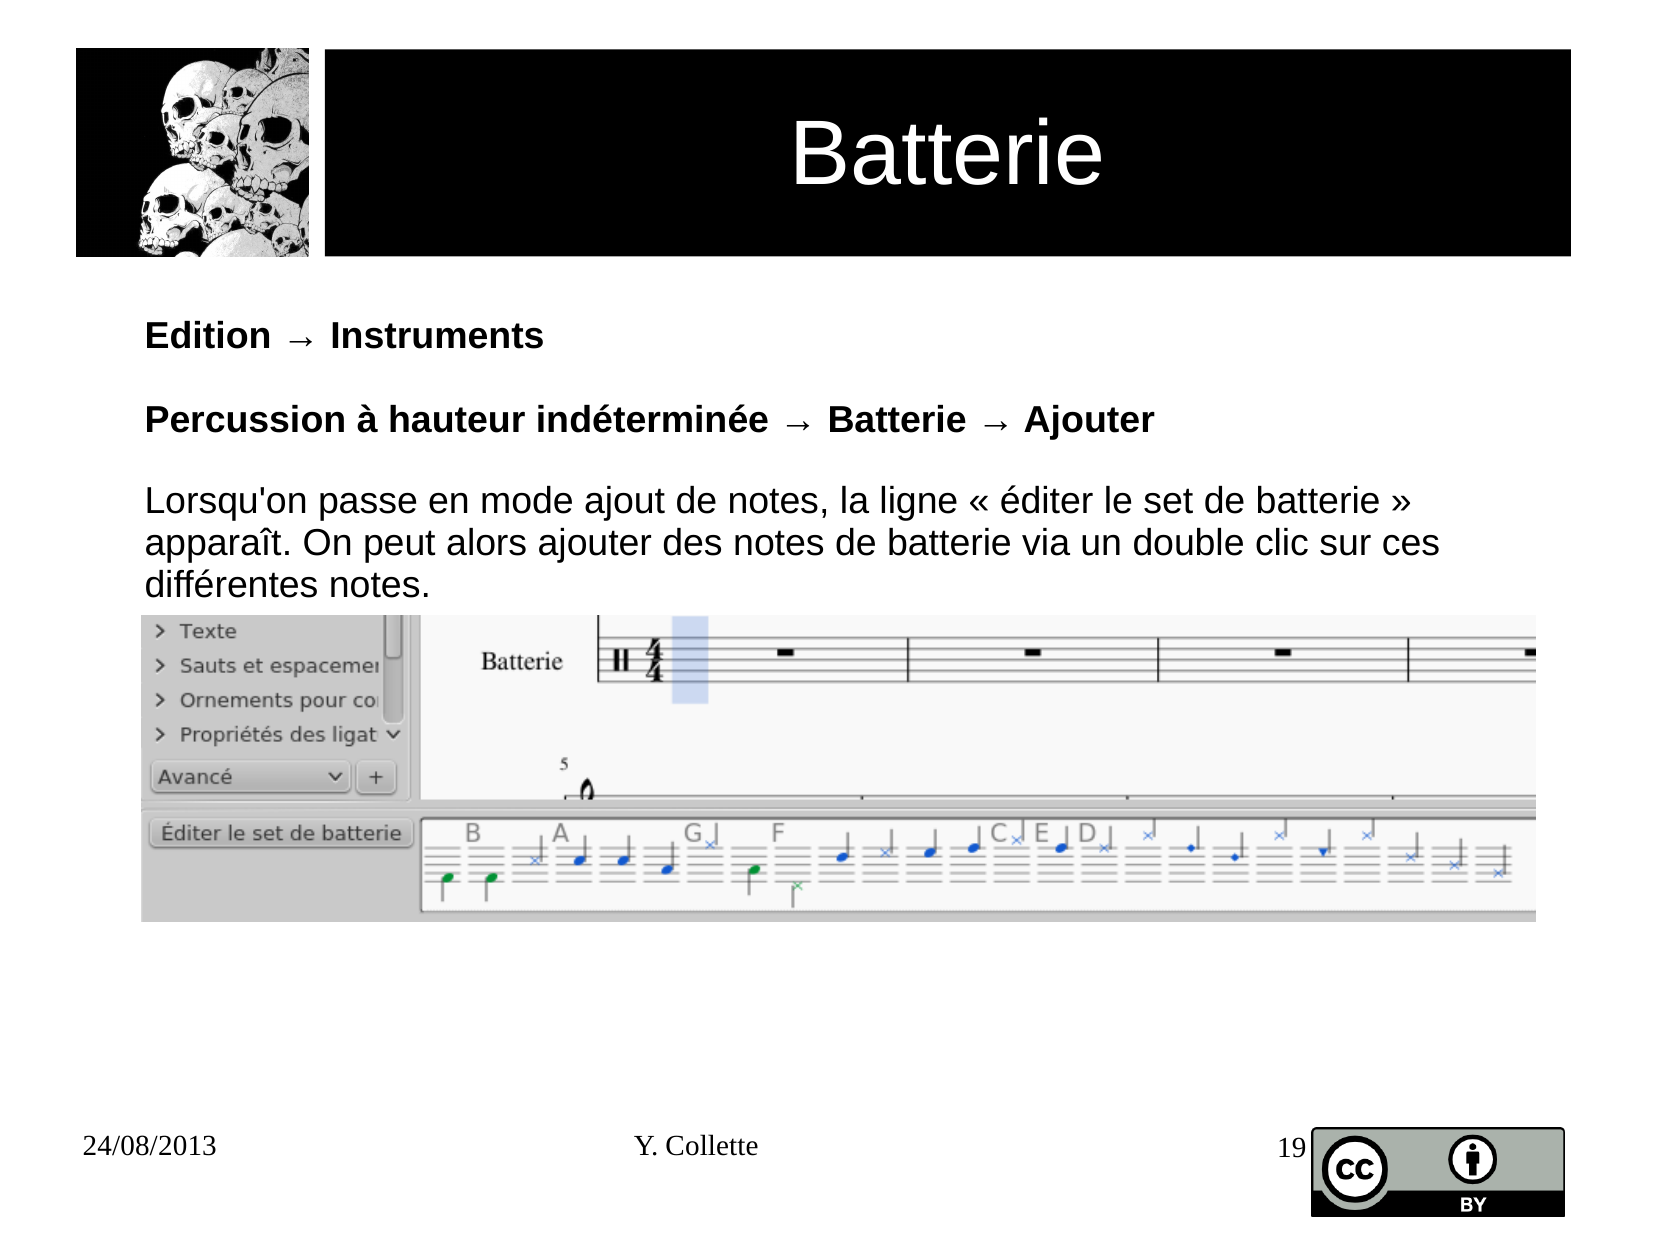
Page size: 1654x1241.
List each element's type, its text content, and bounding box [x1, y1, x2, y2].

text_box Lorsqu'on passe en mode ajout de notes, la ligne « éditer le set de batterie » apparaît. On peut alors ajouter des notes de batterie via un double clic sur ces différentes notes. [129, 472, 1536, 614]
picture [76, 48, 309, 257]
picture [1311, 1127, 1565, 1217]
text_box Edition → Instruments Percussion à hauteur indéterminée → Batterie → Ajouter [129, 307, 1205, 449]
picture [141, 615, 1536, 922]
title Batterie [324, 49, 1571, 257]
